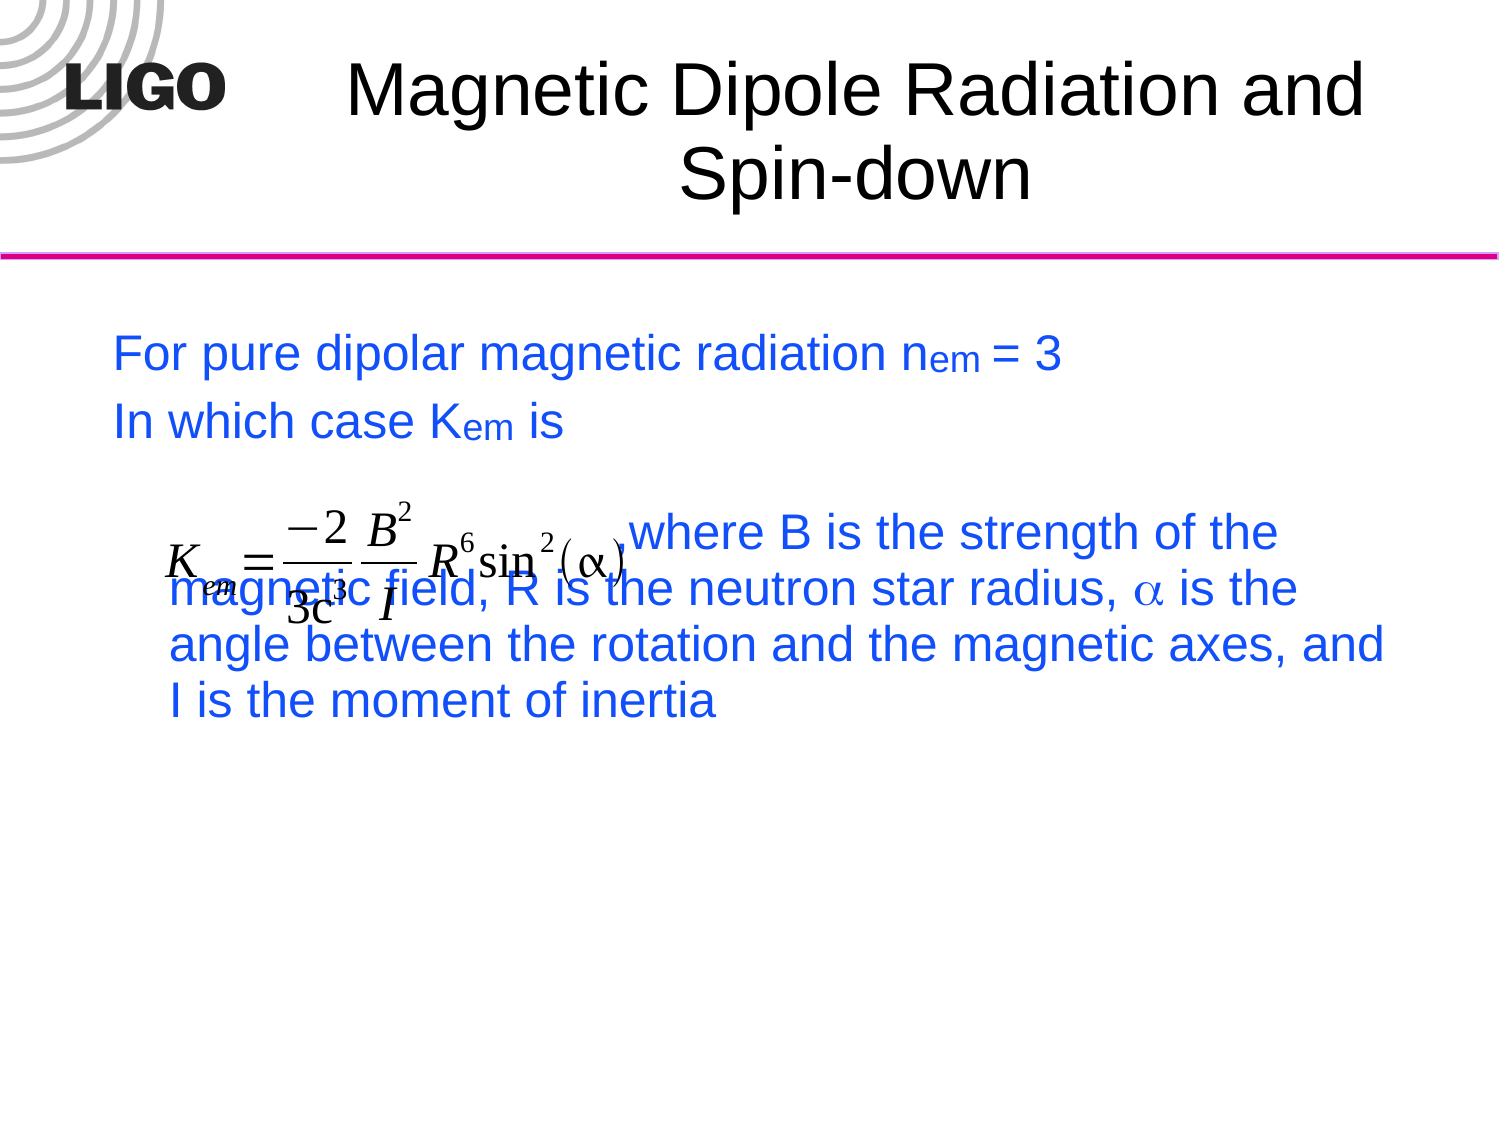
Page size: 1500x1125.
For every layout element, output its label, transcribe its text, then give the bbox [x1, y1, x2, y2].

chart [150, 487, 639, 638]
title Magnetic Dipole Radiation and Spin-down [262, 19, 1450, 243]
list For pure dipolar magnetic radiation nem = 3 In which case Kem is ,where B is the strength of the magnetic field, R is the neutron star radius, a is the angle between the rotation and the magnetic axes, and I is the moment of inertia [112, 324, 1388, 1001]
